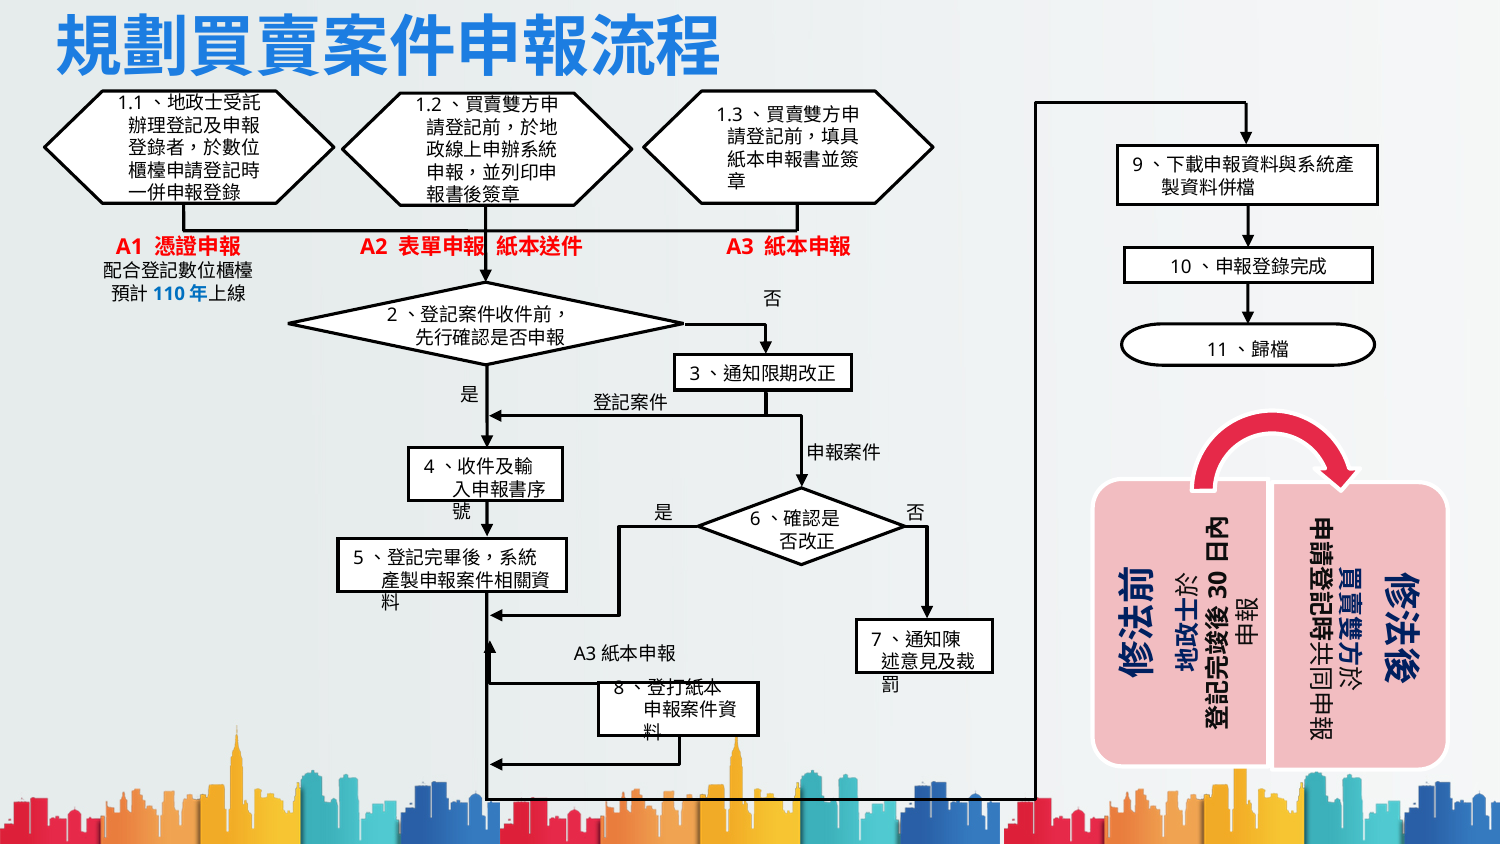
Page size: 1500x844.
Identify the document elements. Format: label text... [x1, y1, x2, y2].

text_box [1191, 410, 1361, 491]
text_box 1.3、買賣雙方申請登記前，填具紙本申報書並簽章 [643, 91, 934, 204]
text_box 申報案件 [806, 441, 935, 466]
text_box 3、通知限期改正 [675, 355, 852, 390]
picture [0, 0, 1500, 844]
picture [489, 685, 678, 764]
title 規劃買賣案件申報流程 [17, 0, 761, 92]
picture [186, 92, 795, 229]
text_box 1.1、地政士受託辦理登記及申報登錄者，於數位櫃檯申請登記時一併申報登錄 [44, 91, 334, 204]
text_box 修法後 買賣雙方於 申請登記時共同申報 [1272, 482, 1448, 770]
text_box 2、登記案件收件前，先行確認是否申報 [287, 282, 684, 365]
text_box 6、確認是否改正 [698, 487, 904, 565]
text_box 登記案件 [593, 391, 722, 431]
text_box 5、登記完畢後，系統產製申報案件相關資料 [338, 539, 566, 592]
picture [313, 233, 485, 318]
text_box 8、登打紙本申報案件資料 [599, 683, 758, 736]
text_box 10、申報登錄完成 [1125, 247, 1373, 283]
text_box 11、歸檔 [1121, 323, 1375, 366]
text_box A2 表單申報 紙本送件 [360, 233, 667, 273]
text_box 修法前 地政士於 登記完竣後30日內申報 [1092, 478, 1269, 767]
text_box 否 [906, 501, 940, 541]
text_box A3 紙本申報 [726, 233, 897, 268]
text_box 是 [654, 501, 708, 542]
text_box 是 [461, 383, 514, 423]
text_box 1.2、買賣雙方申請登記前，於地政線上申辦系統申報，並列印申報書後簽章 [342, 93, 632, 206]
text_box 7、通知陳述意見及裁罰 [856, 620, 992, 673]
text_box 9、下載申報資料與系統產製資料併檔 [1117, 146, 1377, 205]
text_box A1 憑證申報 配合登記數位櫃檯 預計110年上線 [44, 233, 313, 322]
text_box 否 [763, 287, 797, 327]
text_box A3紙本申報 [574, 642, 738, 682]
text_box 4、收件及輸入申報書序號 [409, 448, 562, 501]
